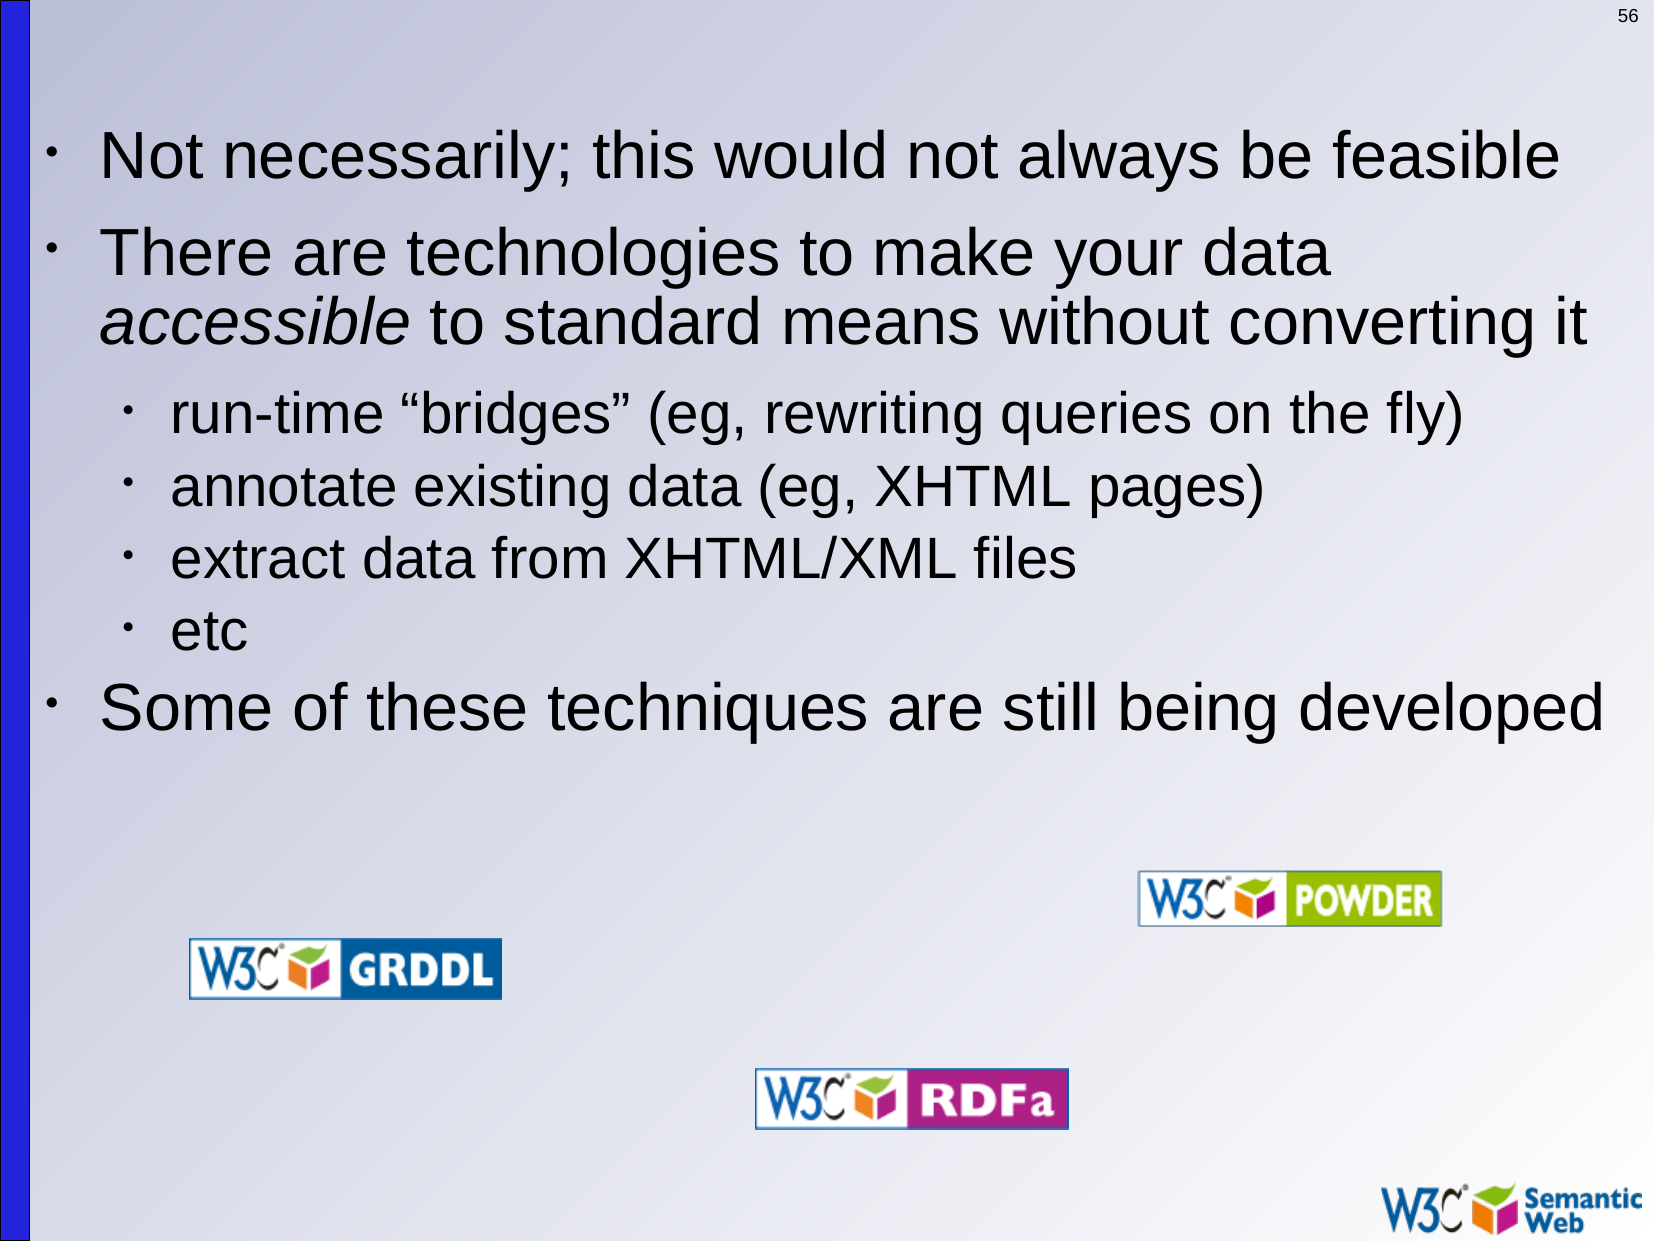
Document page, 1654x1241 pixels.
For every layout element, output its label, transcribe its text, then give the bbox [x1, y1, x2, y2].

picture [1133, 868, 1447, 930]
picture [1381, 1181, 1642, 1235]
picture [755, 1068, 1069, 1130]
list Not necessarily; this would not always be feasible There are technologies to make your data accessible to standard means without converting it run-time “bridges” (eg, rewriting queries on the fly) annotate existing data (eg, XHTML pages) extract data from XHTML/XML files etc Some of these techniques are still being developed [29, 118, 1624, 1105]
picture [189, 938, 502, 1000]
